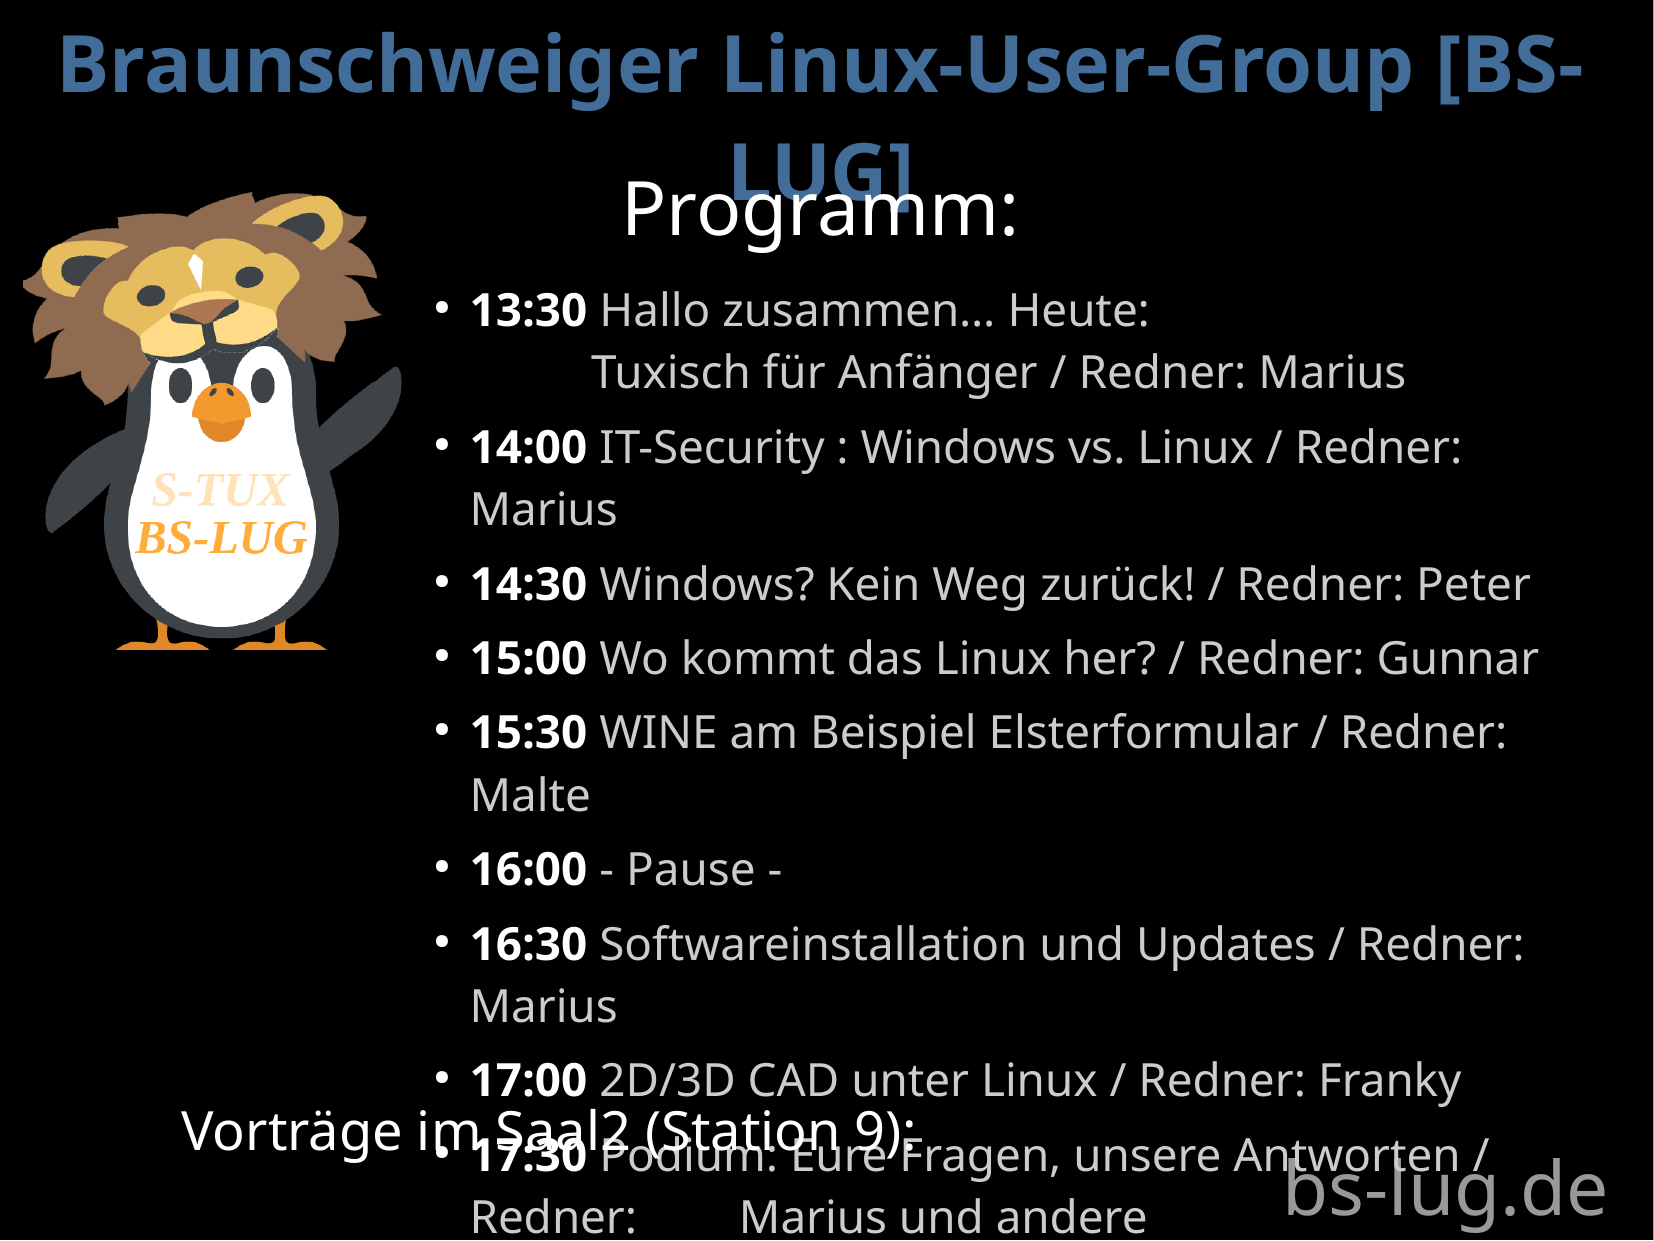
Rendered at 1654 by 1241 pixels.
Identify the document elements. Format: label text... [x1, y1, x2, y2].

text_box Programm: [437, 147, 1205, 262]
text_box Vorträge im Saal2 (Station 9): [47, 1085, 1052, 1188]
text_box 13:30 Hallo zusammen… Heute: Tuxisch für Anfänger / Redner: Marius 14:00 IT-Security : Windows vs. Linux / Redner: Marius 14:30 Windows? Kein Weg zurück! / Redner: Peter 15:00 Wo kommt das Linux her? / Redner: Gunnar 15:30 WINE am Beispiel Elsterformular / Redner: Malte 16:00 - Pause - 16:30 Softwareinstallation und Updates / Redner: Marius 17:00 2D/3D CAD unter Linux / Redner: Franky 17:30 Podium: Eure Fragen, unsere Antworten / Redner: Marius und andere [419, 269, 1625, 1199]
picture [23, 191, 402, 650]
